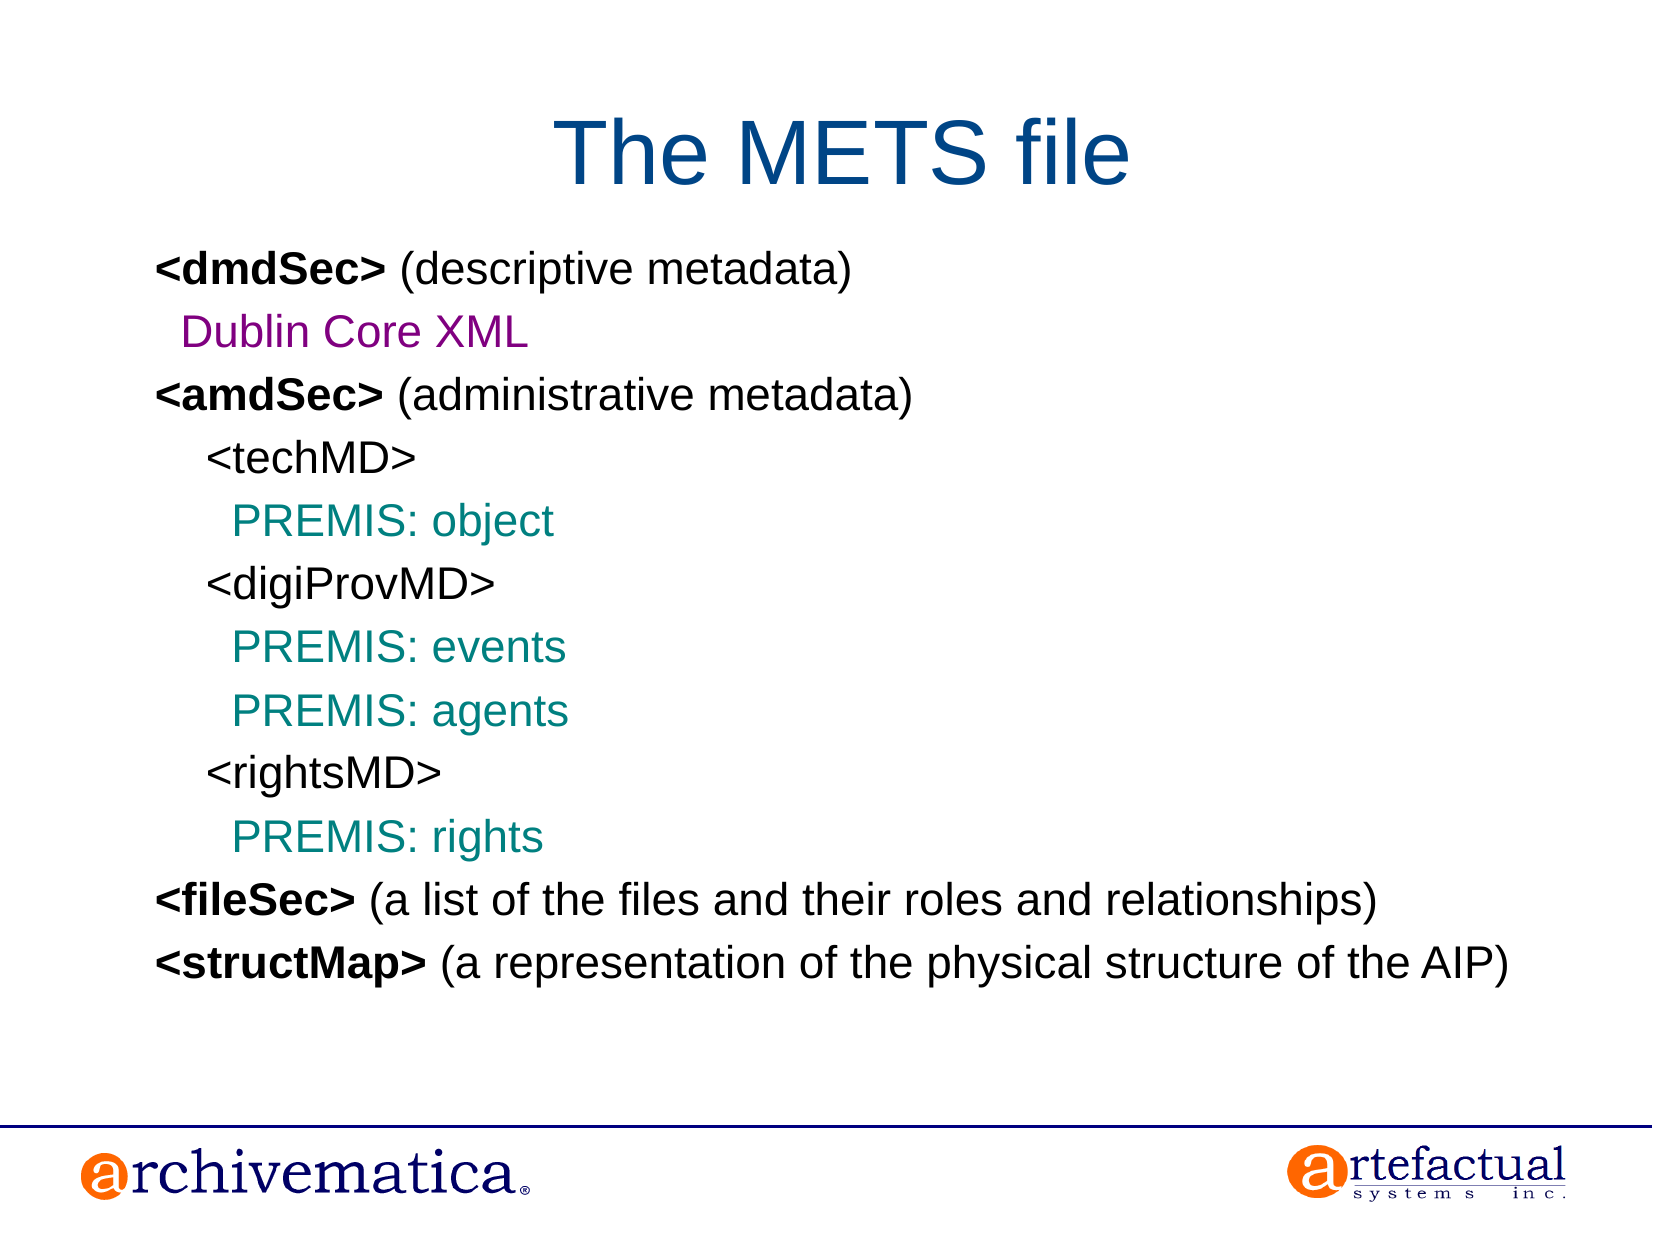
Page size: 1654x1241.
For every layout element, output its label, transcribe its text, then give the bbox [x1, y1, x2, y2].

picture [81, 1133, 531, 1216]
picture [1280, 1137, 1577, 1209]
title The METS file [82, 49, 1571, 257]
list <dmdSec> (descriptive metadata) Dublin Core XML <amdSec> (administrative metadata) <techMD> PREMIS: object <digiProvMD> PREMIS: events PREMIS: agents <rightsMD> PREMIS: rights <fileSec> (a list of the files and their roles and relationships) <structMap> (a representation of the physical structure of the AIP) [82, 242, 1538, 1062]
